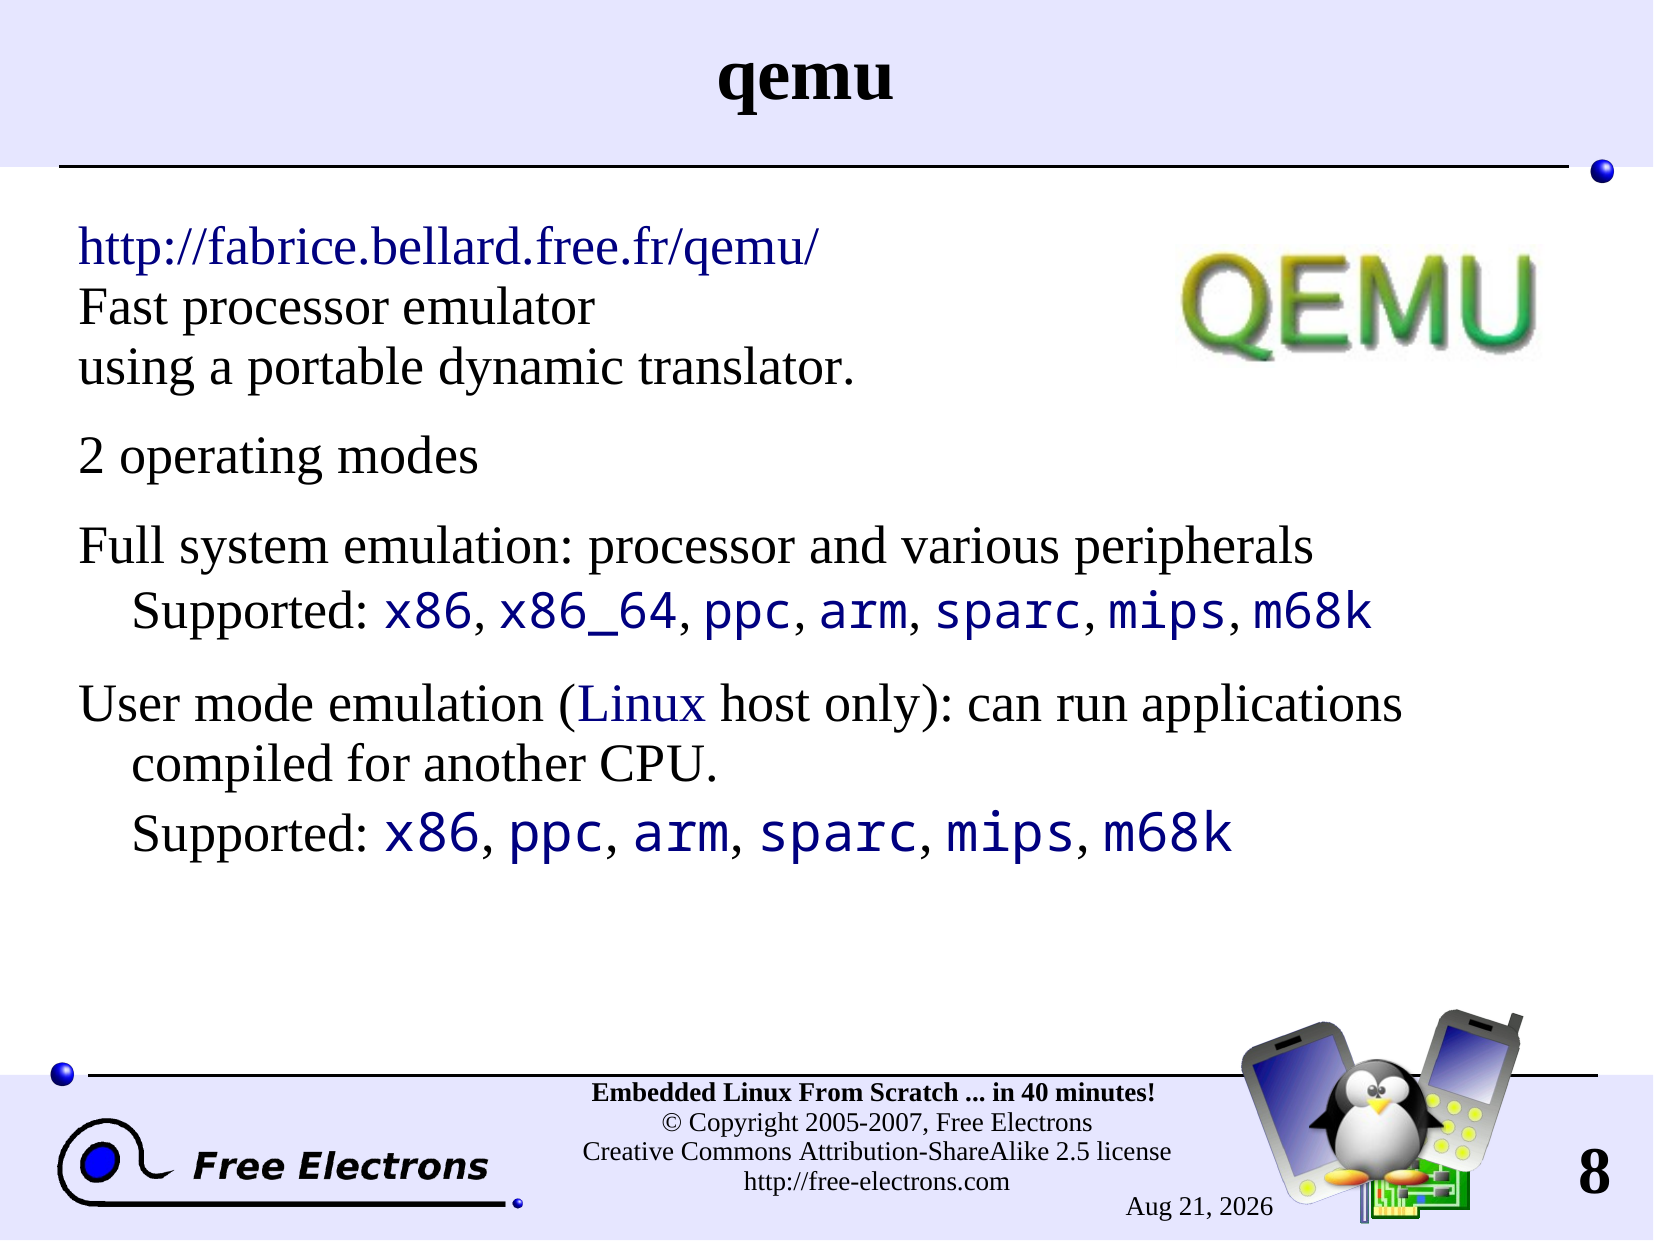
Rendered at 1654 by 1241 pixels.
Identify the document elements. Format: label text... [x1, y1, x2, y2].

picture [50, 1107, 527, 1216]
picture [1225, 1013, 1538, 1241]
picture [1175, 244, 1551, 368]
list http://fabrice.bellard.free.fr/qemu/ Fast processor emulator using a portable dynamic translator. 2 operating modes Full system emulation: processor and various peripherals Supported: x86, x86_64, ppc, arm, sparc, mips, m68k User mode emulation (Linux host only): can run applications compiled for another CPU. Supported: x86, ppc, arm, sparc, mips, m68k [60, 216, 1570, 1013]
title qemu [60, 18, 1551, 132]
